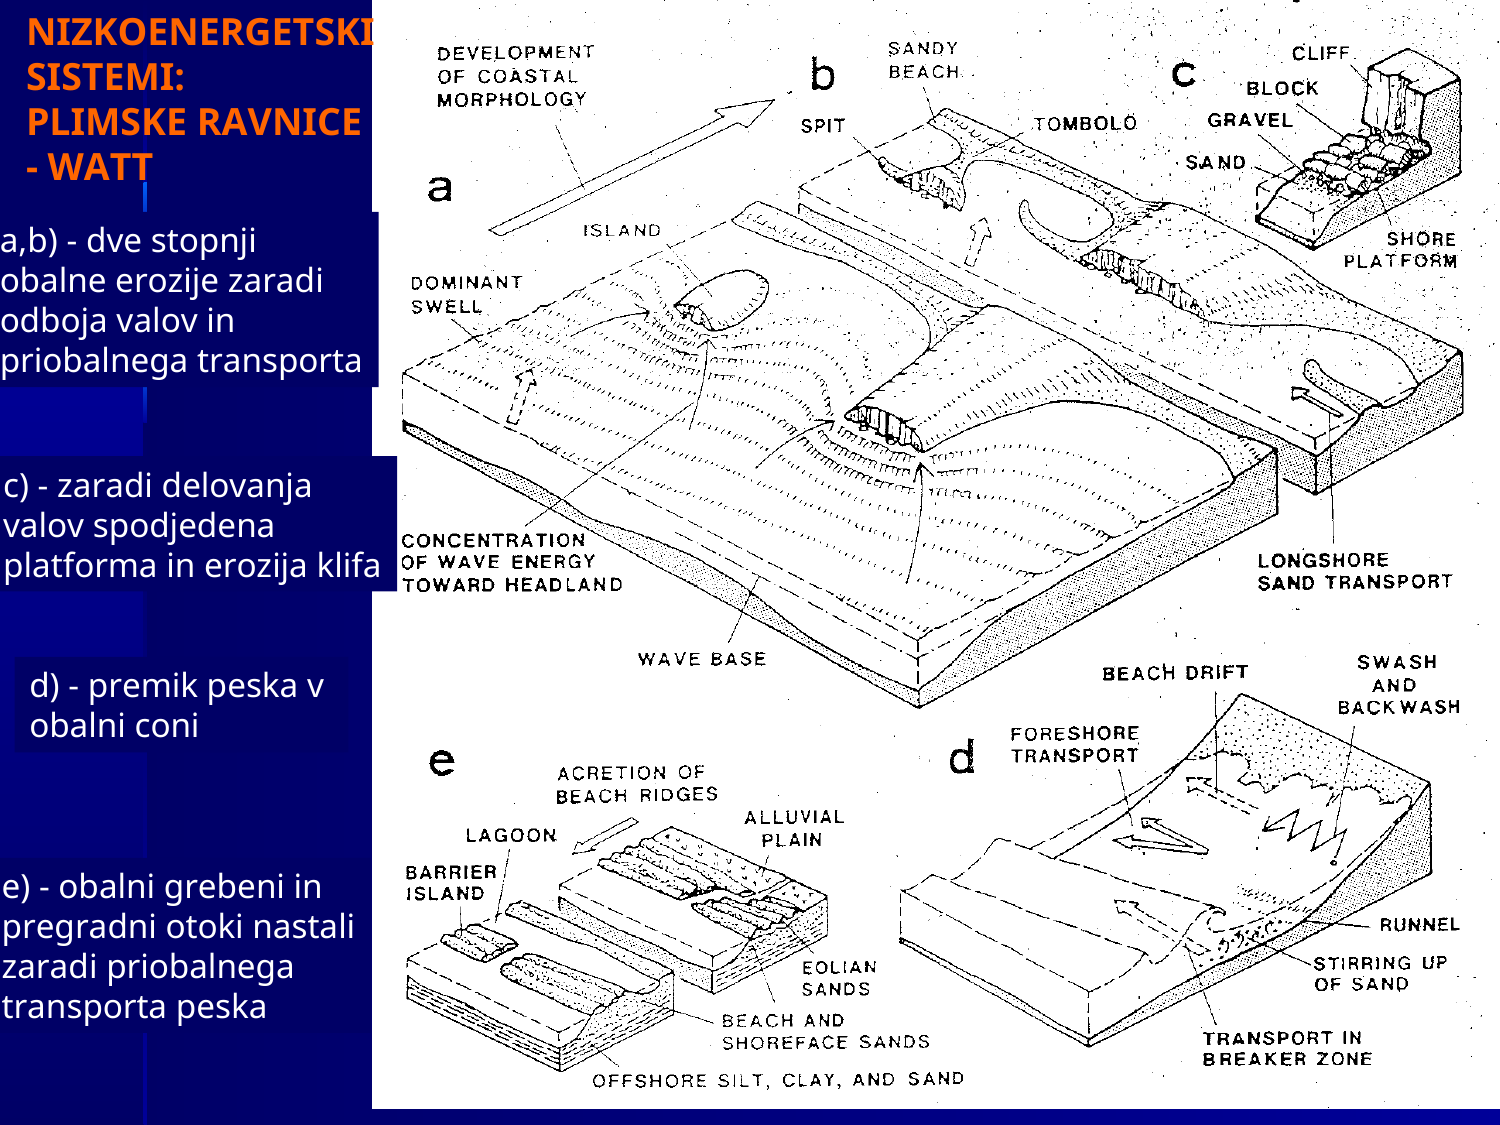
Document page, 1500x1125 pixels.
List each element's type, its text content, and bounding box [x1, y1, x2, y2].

text_box e) - obalni grebeni in pregradni otoki nastali zaradi priobalnega transporta peska [0, 857, 371, 1033]
text_box NIZKOENERGETSKI SISTEMI: PLIMSKE RAVNICE - WATT [11, 0, 400, 196]
text_box c) - zaradi delovanja valov spodjedena platforma in erozija klifa [0, 456, 398, 592]
picture [372, 0, 1500, 1109]
text_box d) - premik peska v obalni coni [14, 656, 349, 753]
text_box a,b) - dve stopnji obalne erozije zaradi odboja valov in priobalnega transporta [0, 211, 379, 388]
